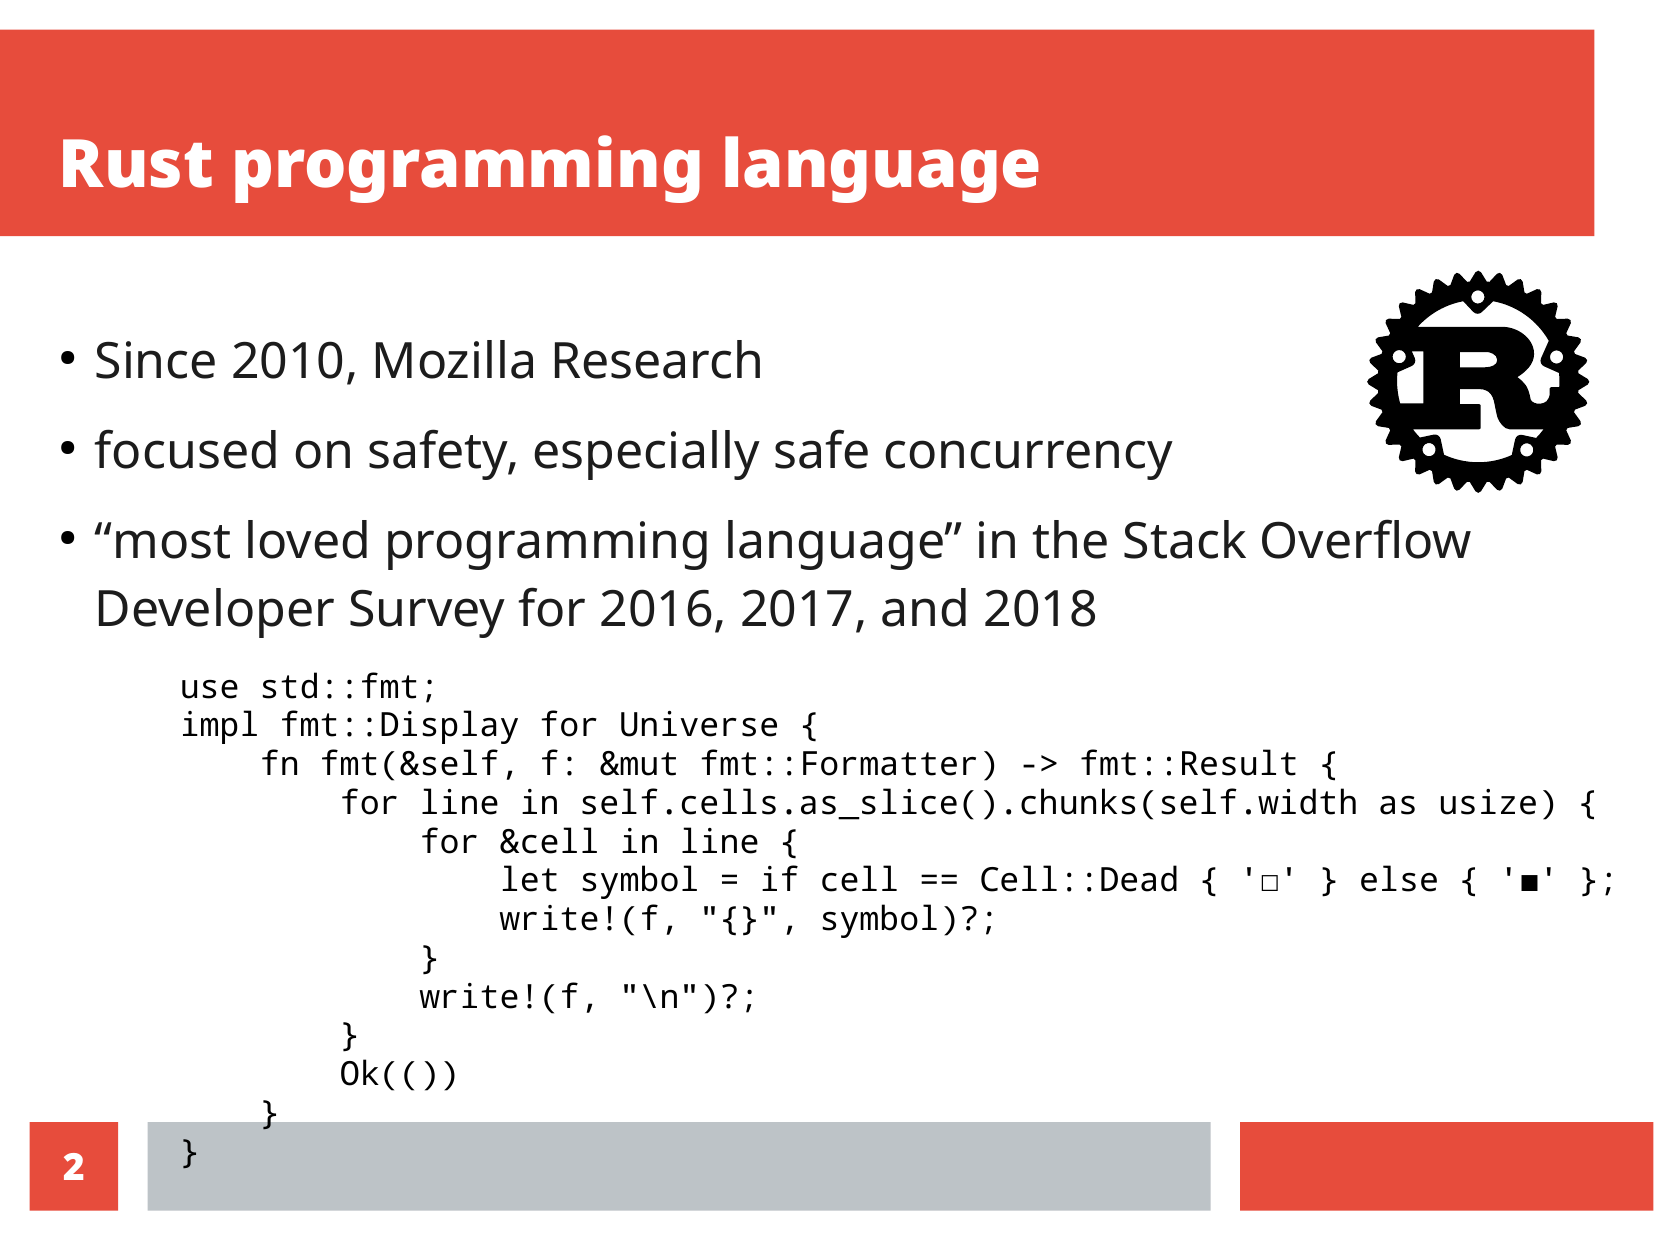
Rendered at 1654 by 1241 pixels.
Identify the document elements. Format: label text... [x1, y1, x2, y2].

list Since 2010, Mozilla Research focused on safety, especially safe concurrency “most loved programming language” in the Stack Overflow Developer Survey for 2016, 2017, and 2018 [59, 324, 1565, 1093]
title Rust programming language [59, 59, 1595, 207]
text_box use std::fmt; impl fmt::Display for Universe { fn fmt(&self, f: &mut fmt::Formatter) -> fmt::Result { for line in self.cells.as_slice().chunks(self.width as usize) { for &cell in line { let symbol = if cell == Cell::Dead { '◻' } else { '◼' }; write!(f, "{}", symbol)?; } write!(f, "\n")?; } Ok(()) } } [165, 660, 1654, 1231]
picture [1365, 268, 1592, 496]
